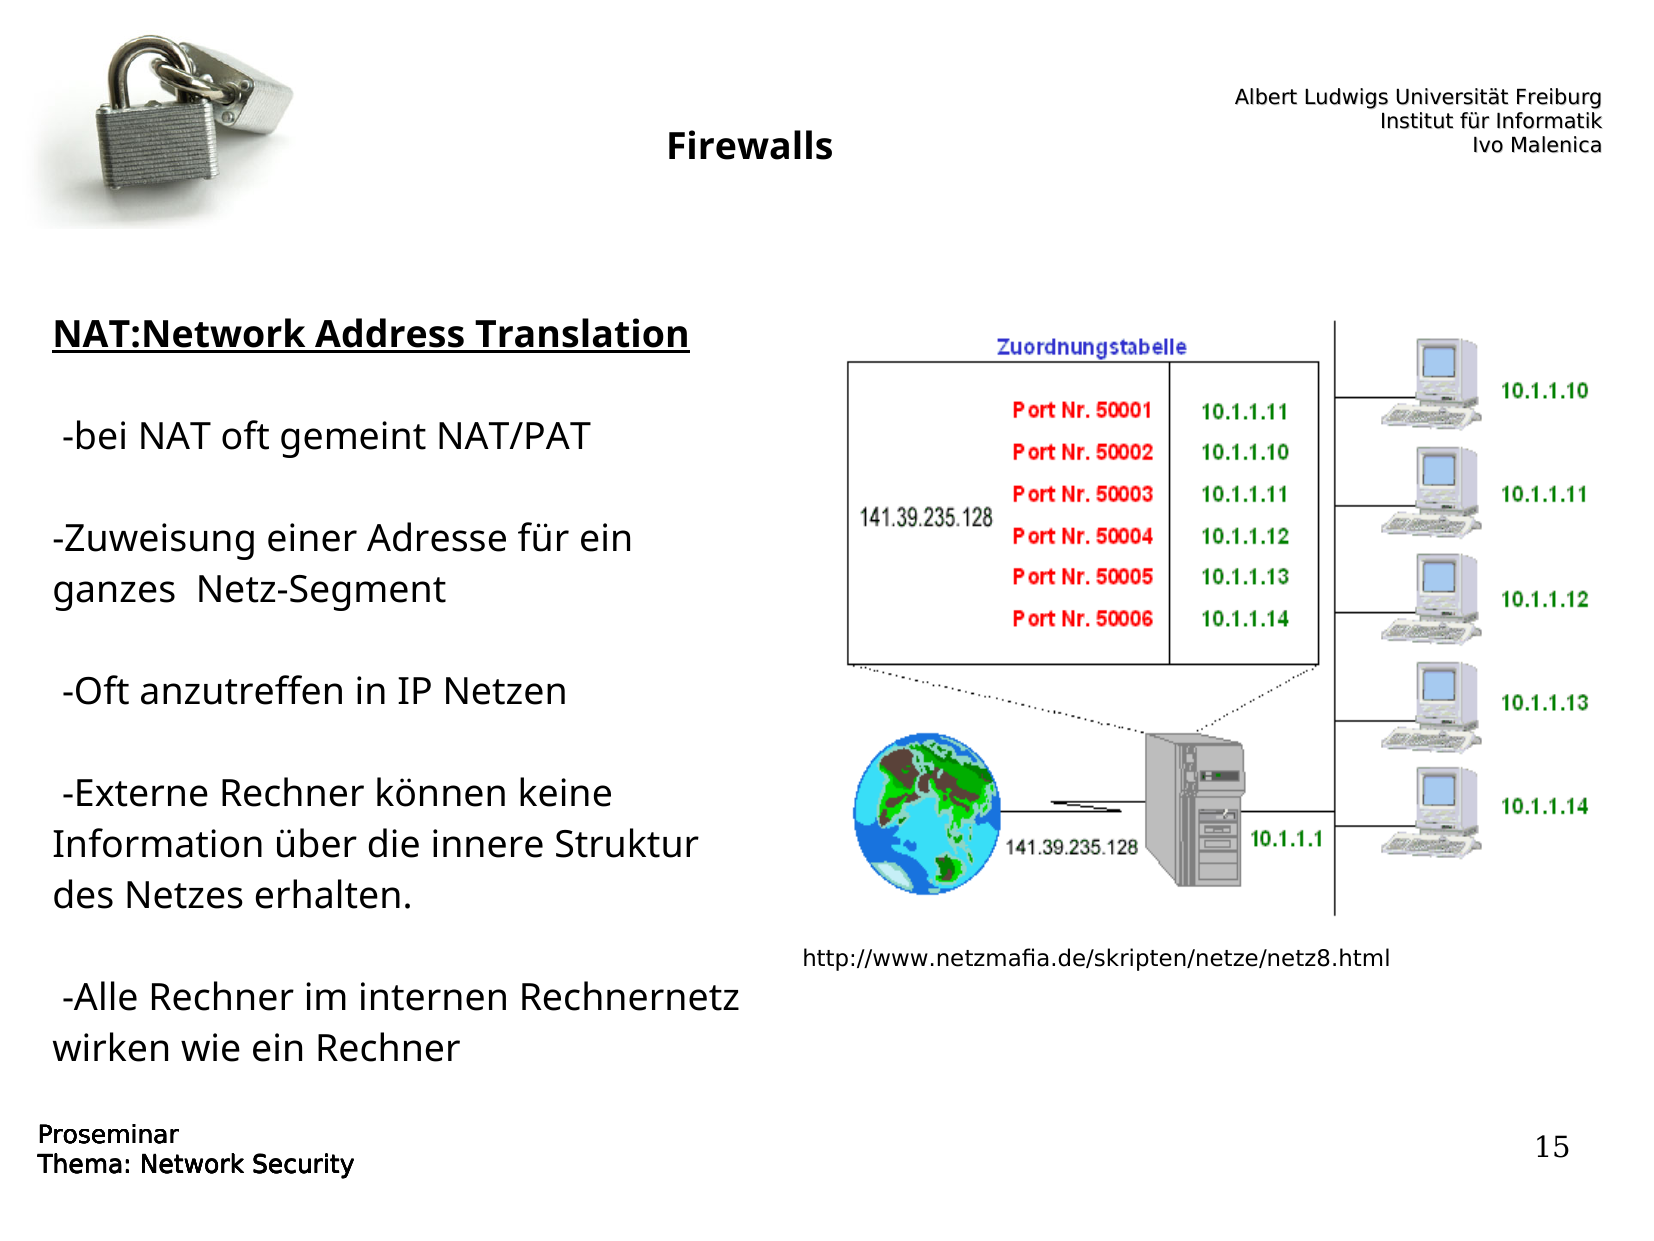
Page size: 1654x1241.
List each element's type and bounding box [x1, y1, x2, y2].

picture [840, 313, 1594, 921]
picture [20, 23, 321, 229]
